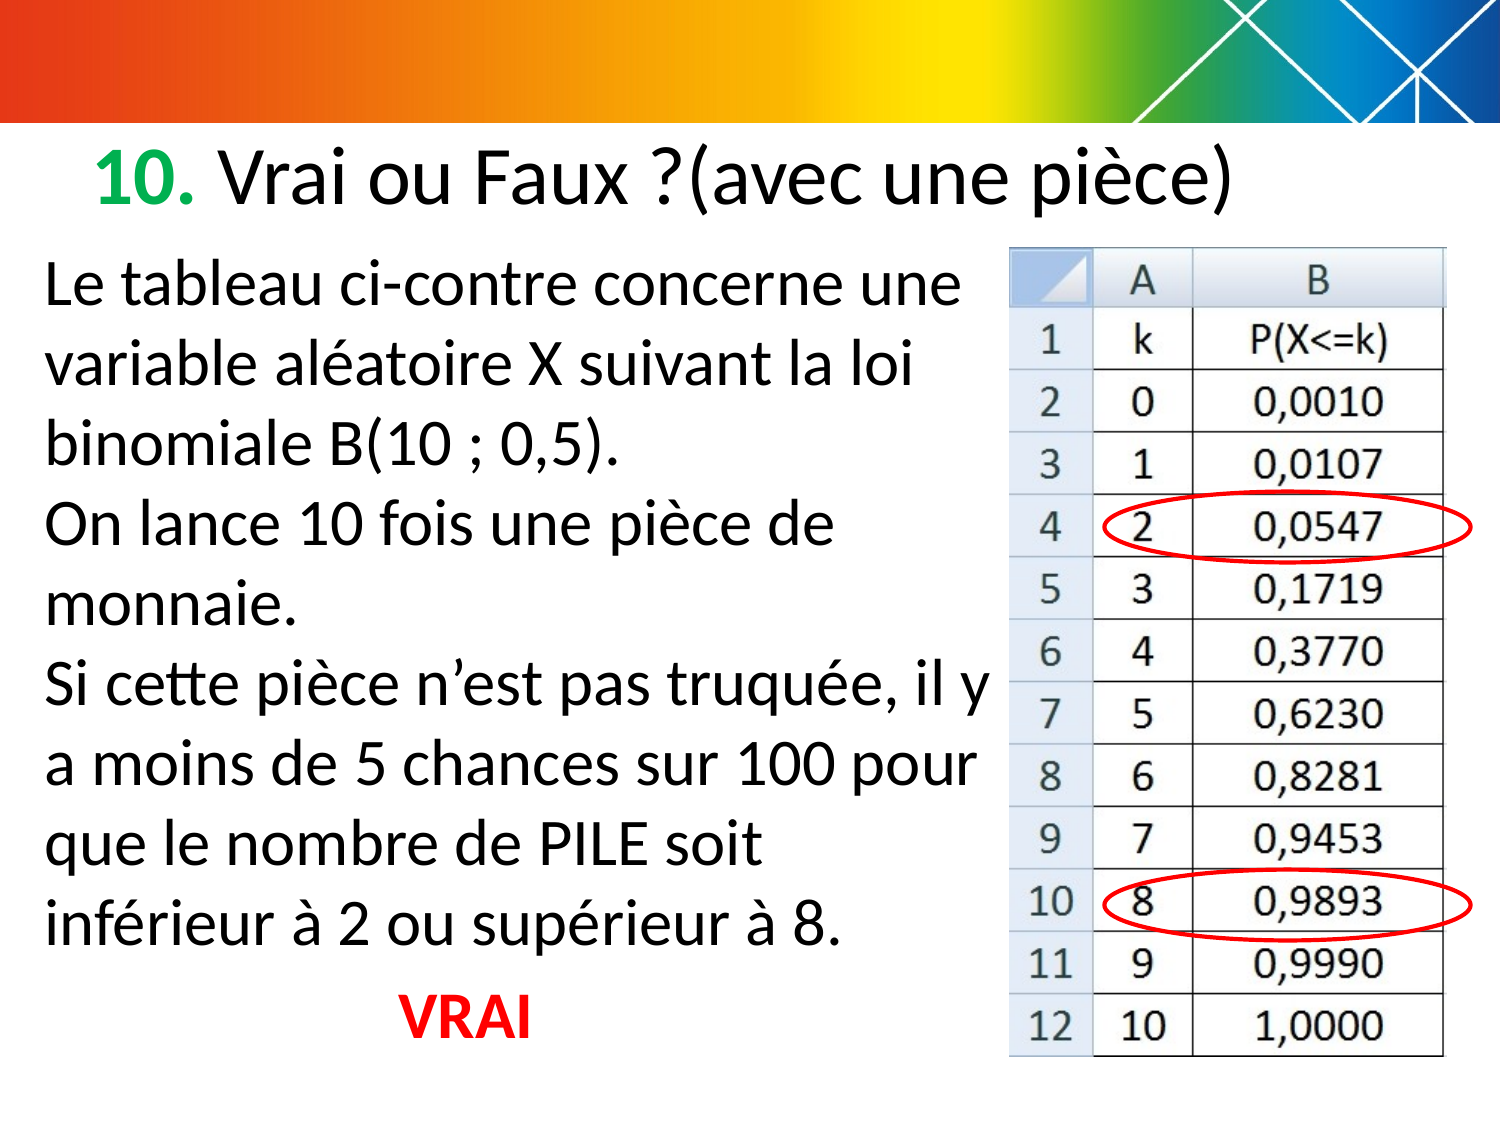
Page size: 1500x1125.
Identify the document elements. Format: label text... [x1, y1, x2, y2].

picture [1340, 0, 1500, 123]
title 10. Vrai ou Faux ?(avec une pièce) [76, 113, 1427, 255]
picture [1009, 247, 1447, 1057]
text_box Le tableau ci-contre concerne une variable aléatoire X suivant la loi binomiale B(10 ; 0,5). On lance 10 fois une pièce de monnaie. Si cette pièce n’est pas truquée, il y a moins de 5 chances sur 100 pour que le nombre de PILE soit inférieur à 2 ou supérieur à 8. [29, 231, 1009, 967]
text_box VRAI [383, 964, 597, 1059]
picture [0, 0, 1347, 123]
picture [1107, 494, 1447, 560]
picture [1107, 872, 1447, 938]
